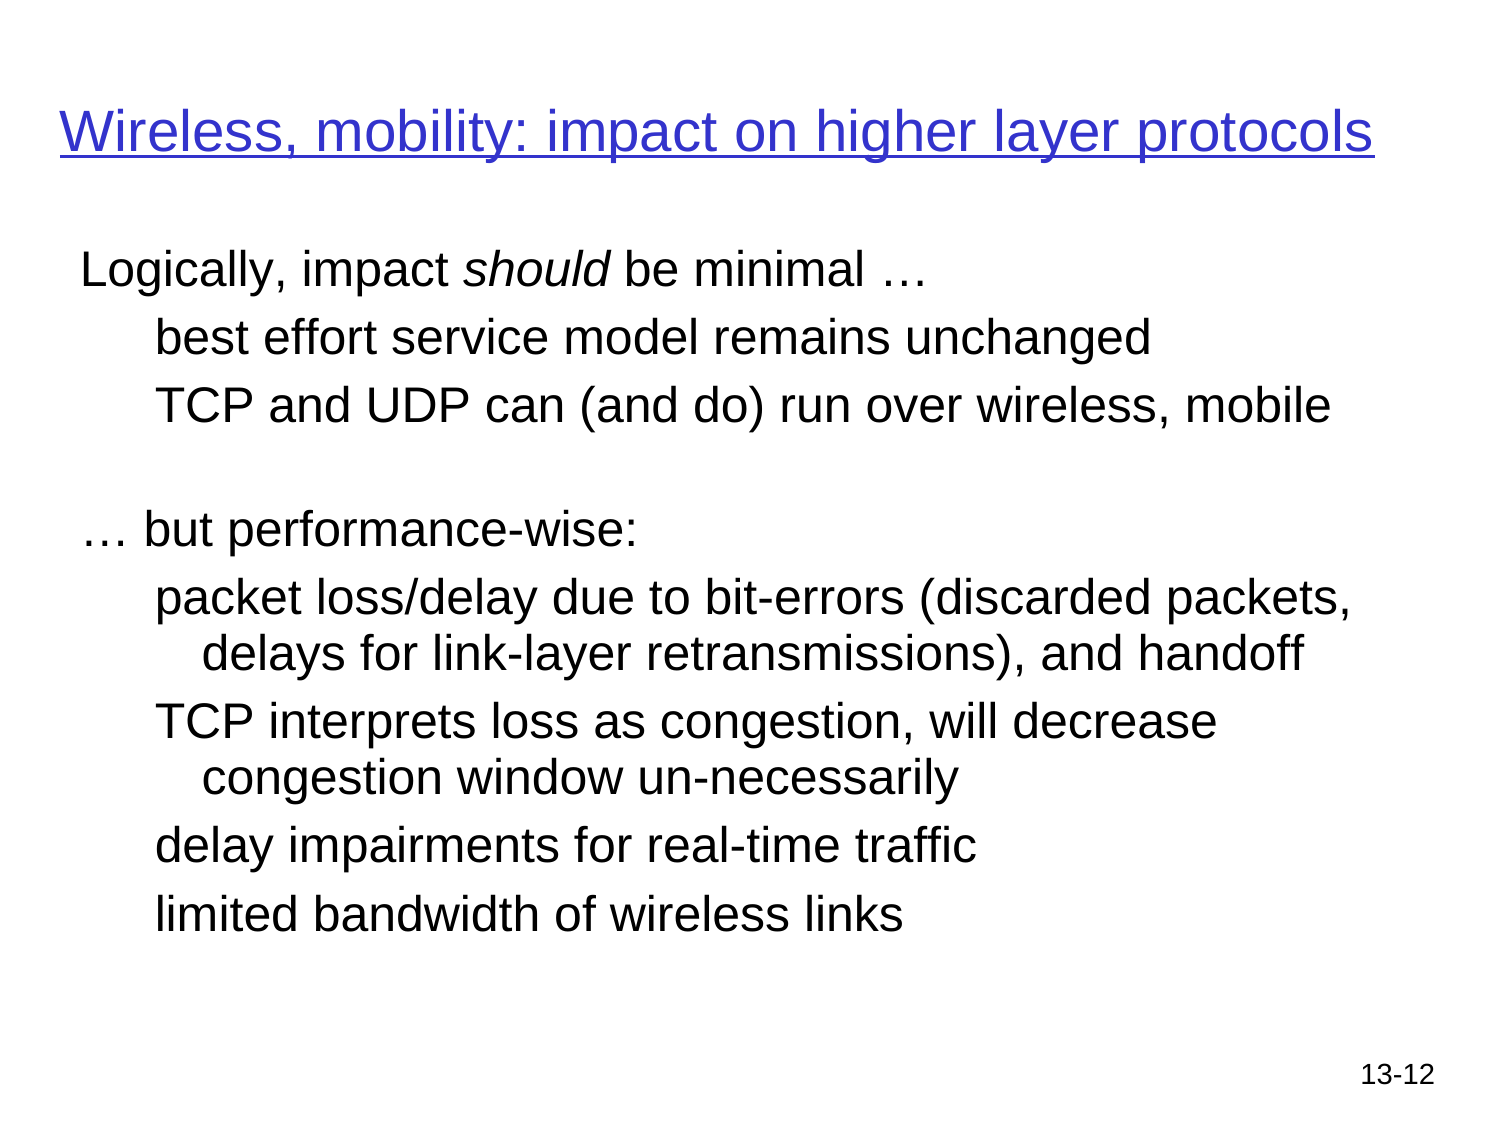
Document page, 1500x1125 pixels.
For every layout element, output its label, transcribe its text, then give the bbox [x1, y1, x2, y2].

list Logically, impact should be minimal … best effort service model remains unchanged TCP and UDP can (and do) run over wireless, mobile … but performance-wise: packet loss/delay due to bit-errors (discarded packets, delays for link-layer retransmissions), and handoff TCP interprets loss as congestion, will decrease congestion window un-necessarily delay impairments for real-time traffic limited bandwidth of wireless links [65, 233, 1432, 996]
title Wireless, mobility: impact on higher layer protocols [45, 37, 1500, 225]
